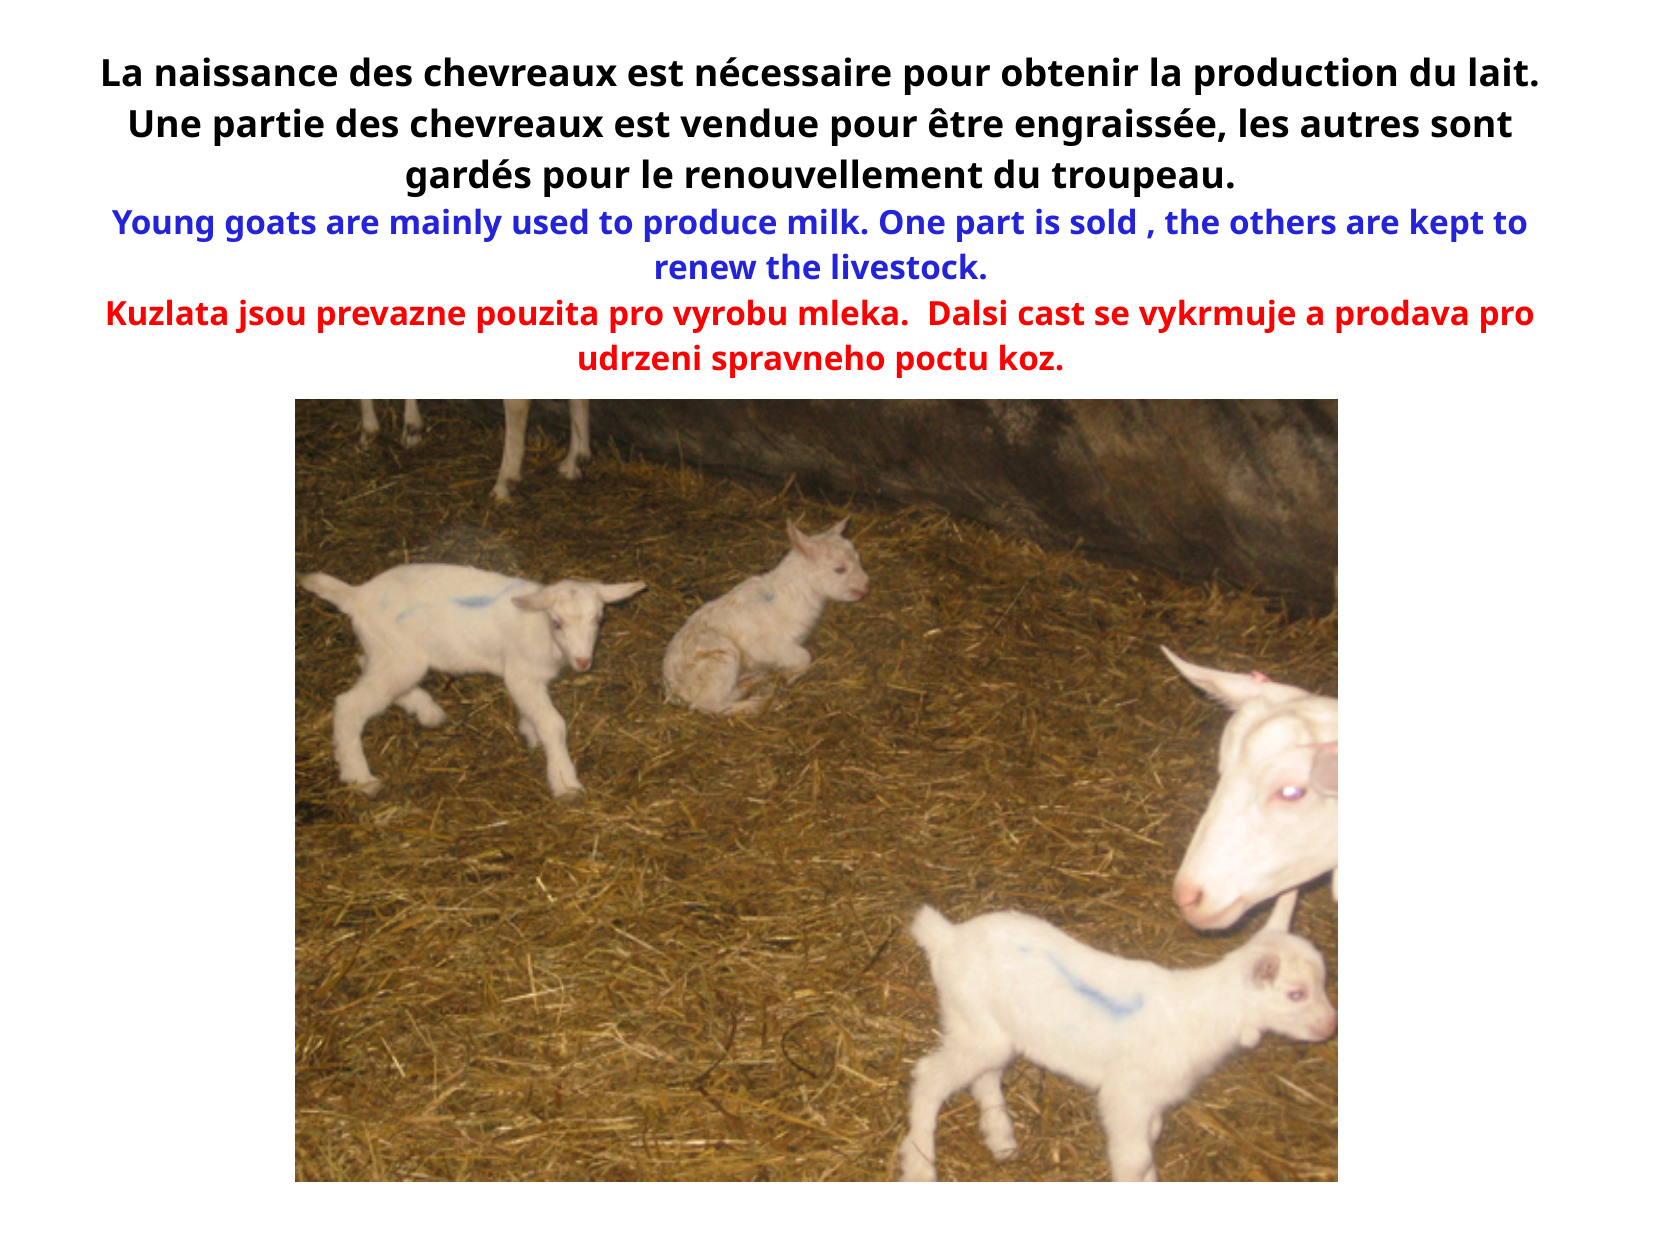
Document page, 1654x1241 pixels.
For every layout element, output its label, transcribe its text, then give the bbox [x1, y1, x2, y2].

picture [295, 399, 1338, 1182]
title La naissance des chevreaux est nécessaire pour obtenir la production du lait. Une partie des chevreaux est vendue pour être engraissée, les autres sont gardés pour le renouvellement du troupeau. Young goats are mainly used to produce milk. One part is sold , the others are kept to renew the livestock. Kuzlata jsou prevazne pouzita pro vyrobu mleka. Dalsi cast se vykrmuje a prodava pro udrzeni spravneho poctu koz. [76, 41, 1565, 386]
